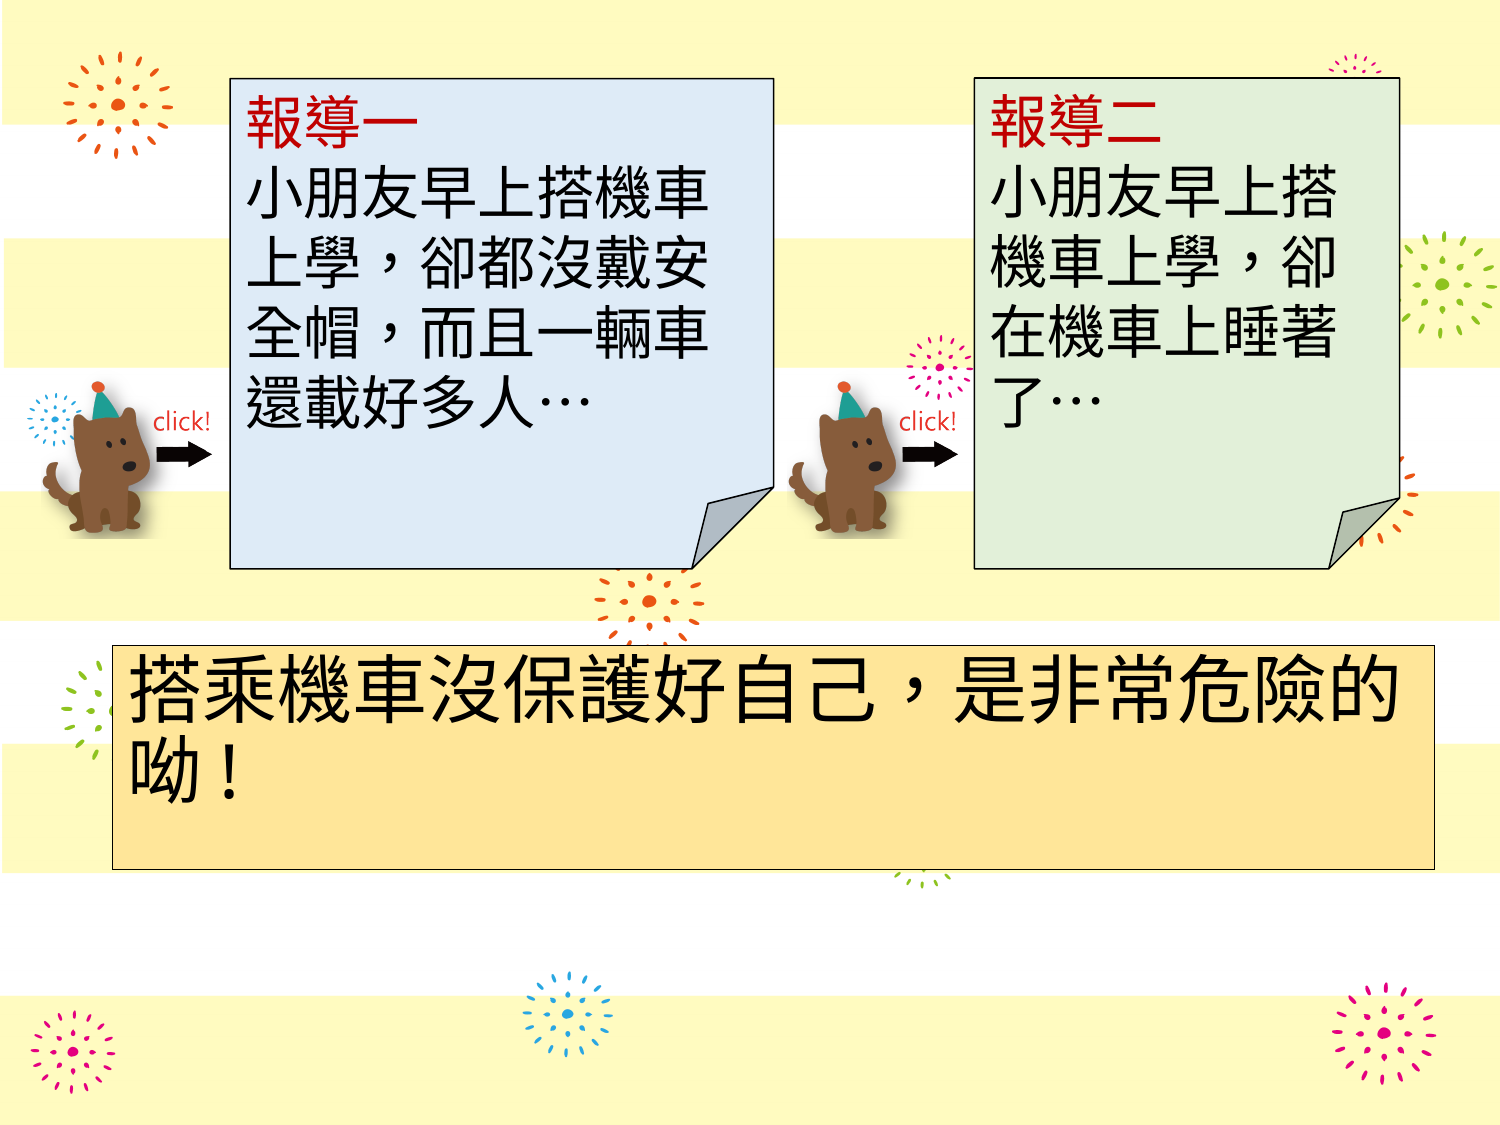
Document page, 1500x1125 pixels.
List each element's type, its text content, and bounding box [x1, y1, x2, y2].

text_box 報導二 小朋友早上搭機車上學，卻在機車上睡著了… [974, 78, 1400, 569]
list 搭乘機車沒保護好自己，是非常危險的呦! [112, 645, 1435, 870]
text_box 報導一 小朋友早上搭機車上學，卻都沒戴安全帽，而且一輛車還載好多人… [230, 78, 774, 569]
picture [0, 0, 1500, 1125]
